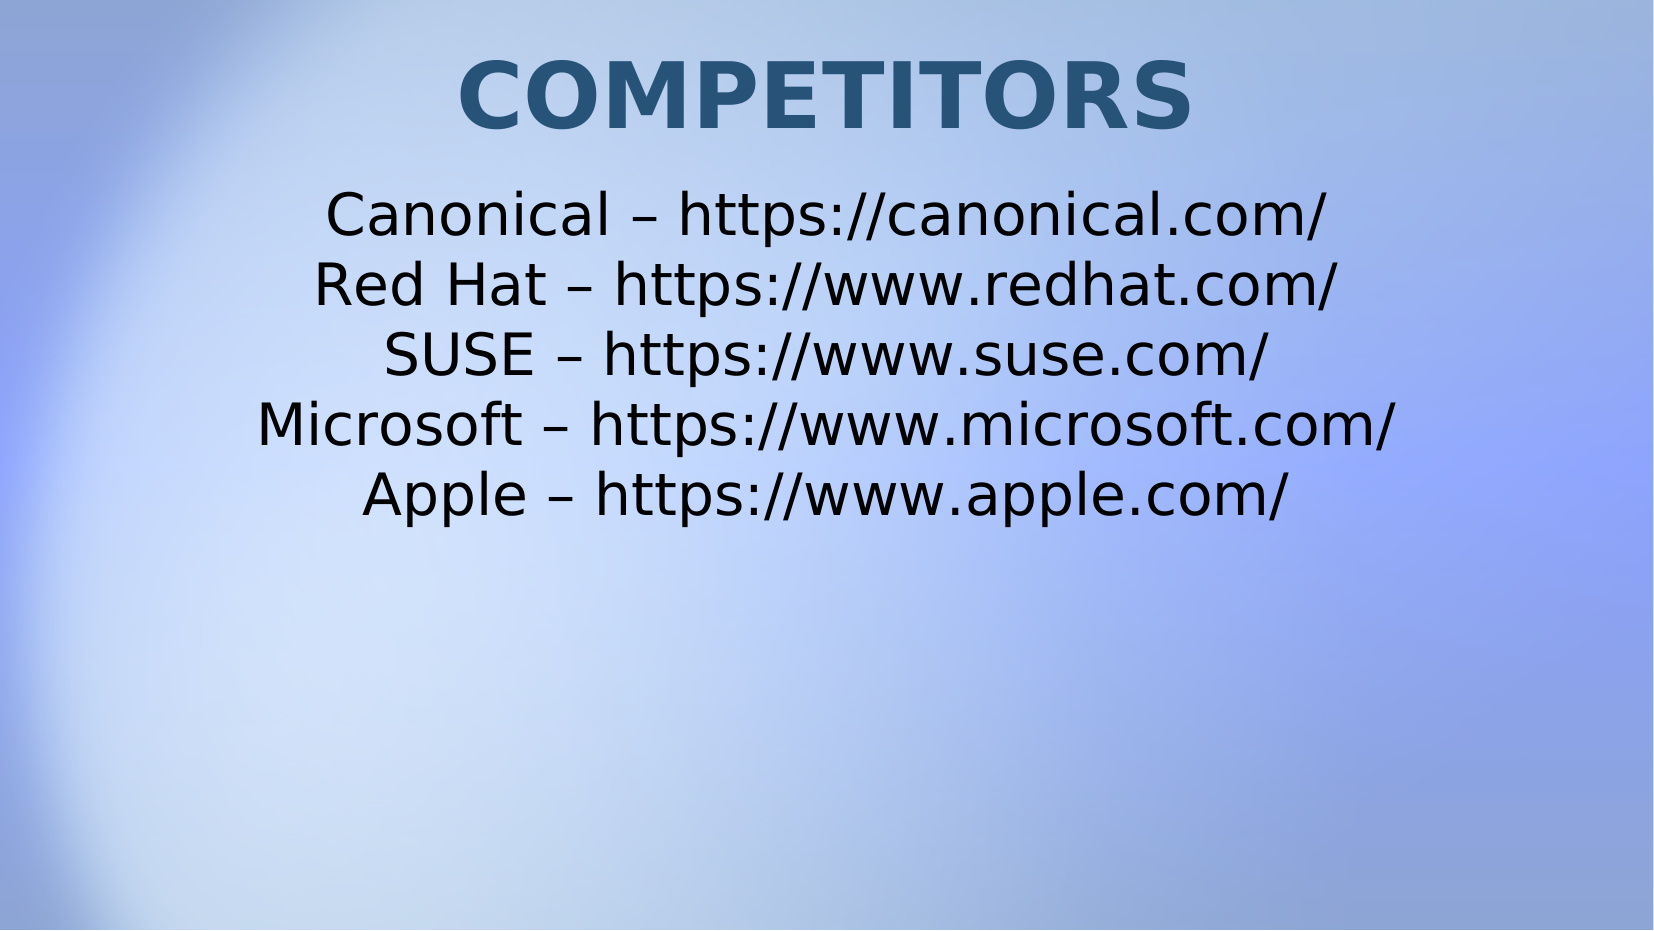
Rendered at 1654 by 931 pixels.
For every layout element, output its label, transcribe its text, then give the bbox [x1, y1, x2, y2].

text_box COMPETITORS [82, 7, 1571, 177]
picture [0, 0, 1654, 930]
text_box Canonical – https://canonical.com/ Red Hat – https://www.redhat.com/ SUSE – https://www.suse.com/ Microsoft – https://www.microsoft.com/ Apple – https://www.apple.com/ [82, 177, 1571, 758]
